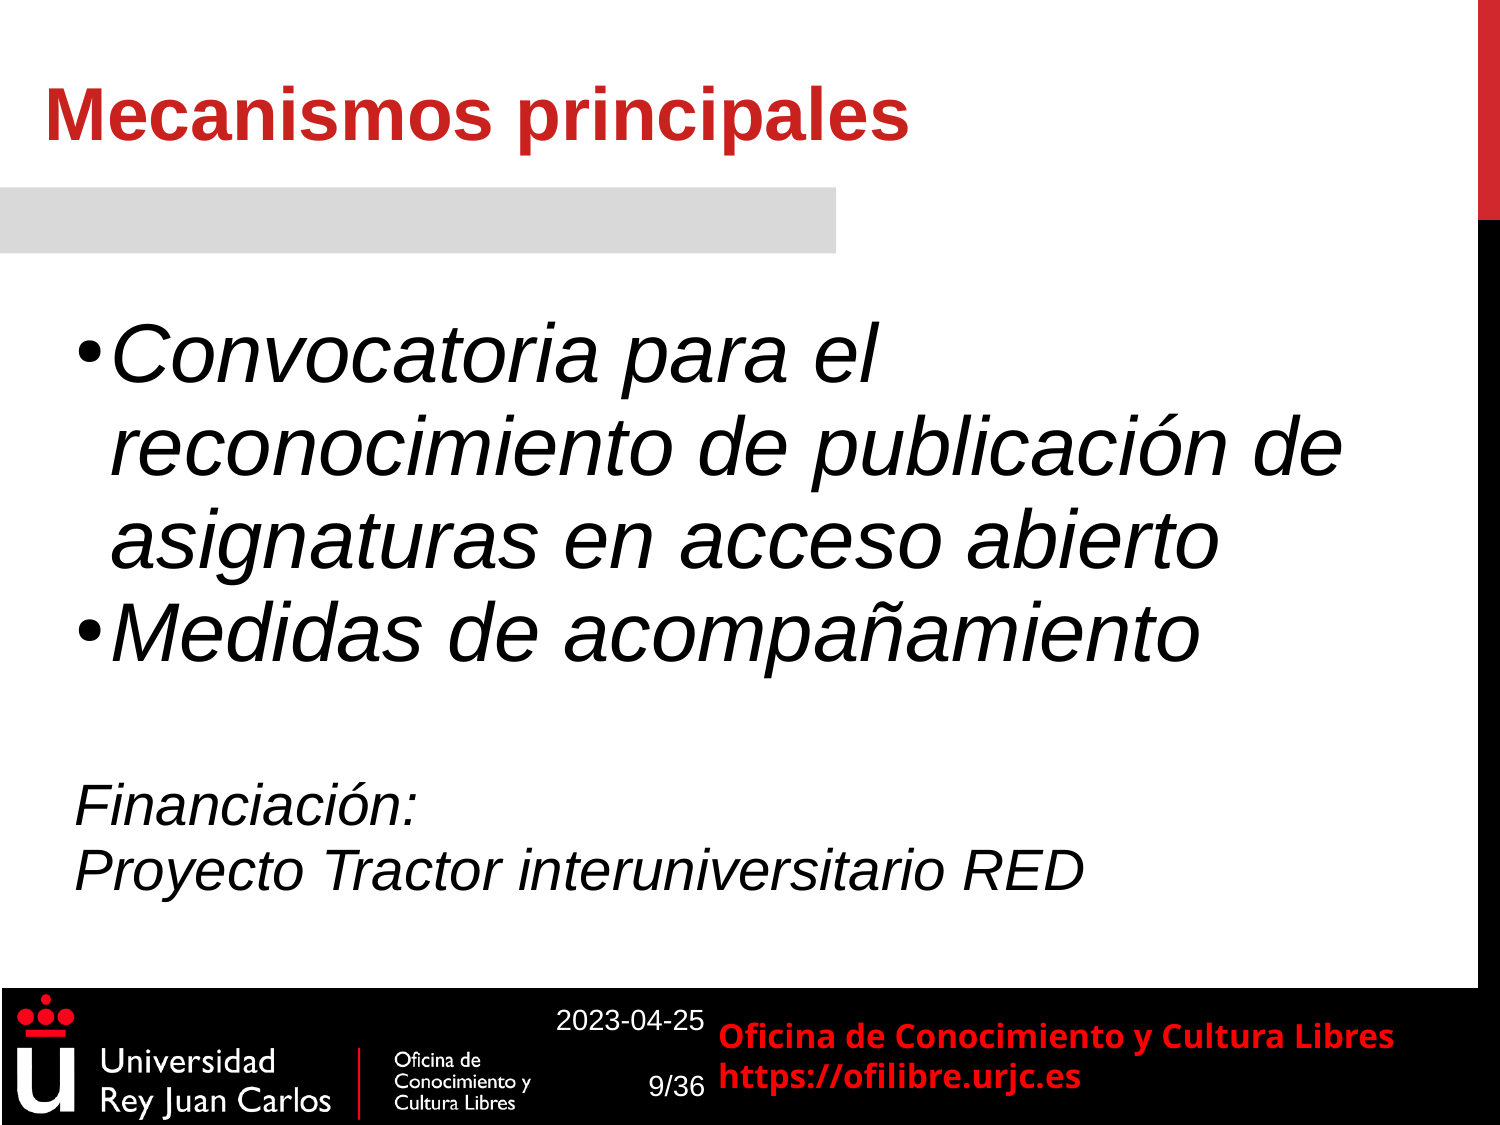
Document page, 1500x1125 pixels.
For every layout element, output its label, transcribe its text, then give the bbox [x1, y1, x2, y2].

picture [17, 994, 531, 1120]
text_box Mecanismos principales [30, 64, 1306, 248]
text_box Convocatoria para el reconocimiento de publicación de asignaturas en acceso abierto Medidas de acompañamiento Financiación: Proyecto Tractor interuniversitario RED [60, 299, 1411, 961]
title [75, 7, 1425, 196]
